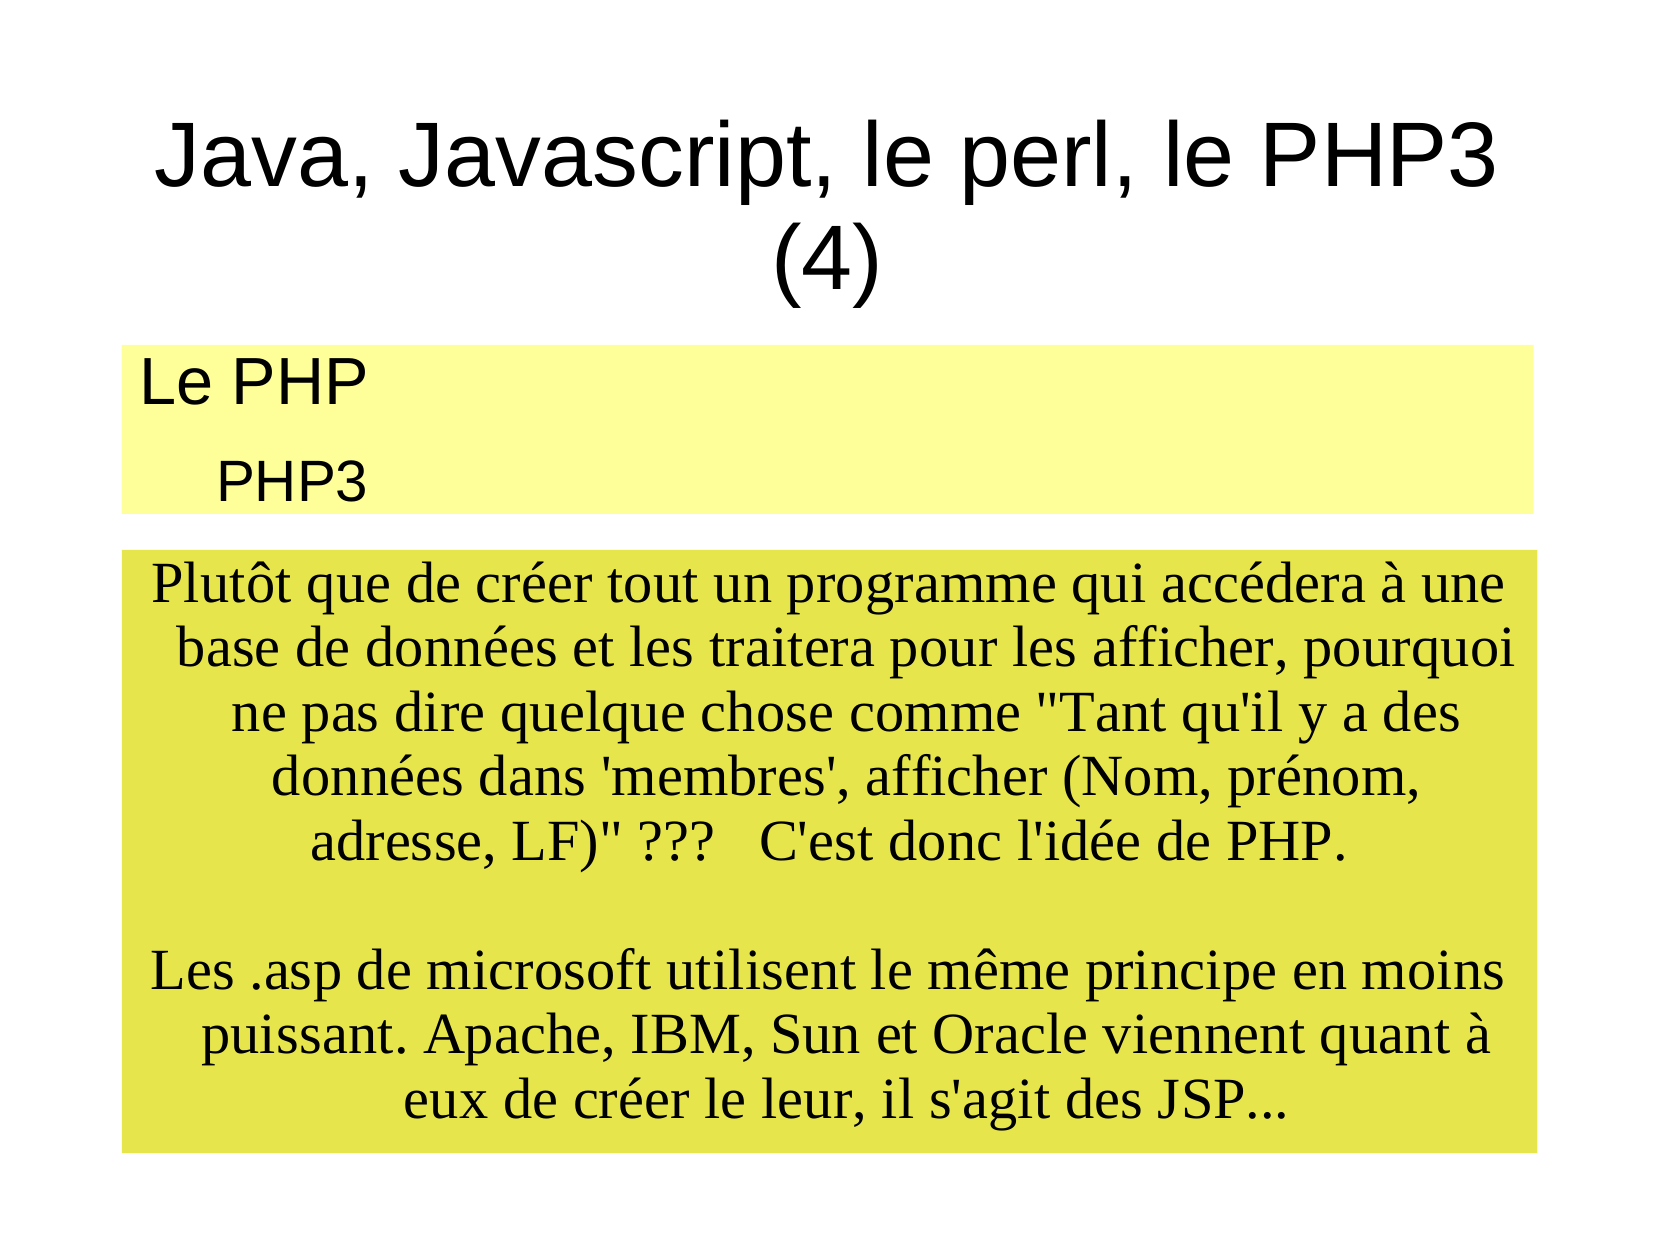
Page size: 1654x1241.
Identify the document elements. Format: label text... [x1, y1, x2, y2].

text_box Plutôt que de créer tout un programme qui accédera à une base de données et les traitera pour les afficher, pourquoi ne pas dire quelque chose comme "Tant qu'il y a des données dans 'membres', afficher (Nom, prénom, adresse, LF)" ??? C'est donc l'idée de PHP. Les .asp de microsoft utilisent le même principe en moins puissant. Apache, IBM, Sun et Oracle viennent quant à eux de créer le leur, il s'agit des JSP... [121, 549, 1538, 1154]
list Le PHP PHP3 [121, 344, 1534, 514]
title Java, Javascript, le perl, le PHP3 (4) [121, 102, 1534, 311]
